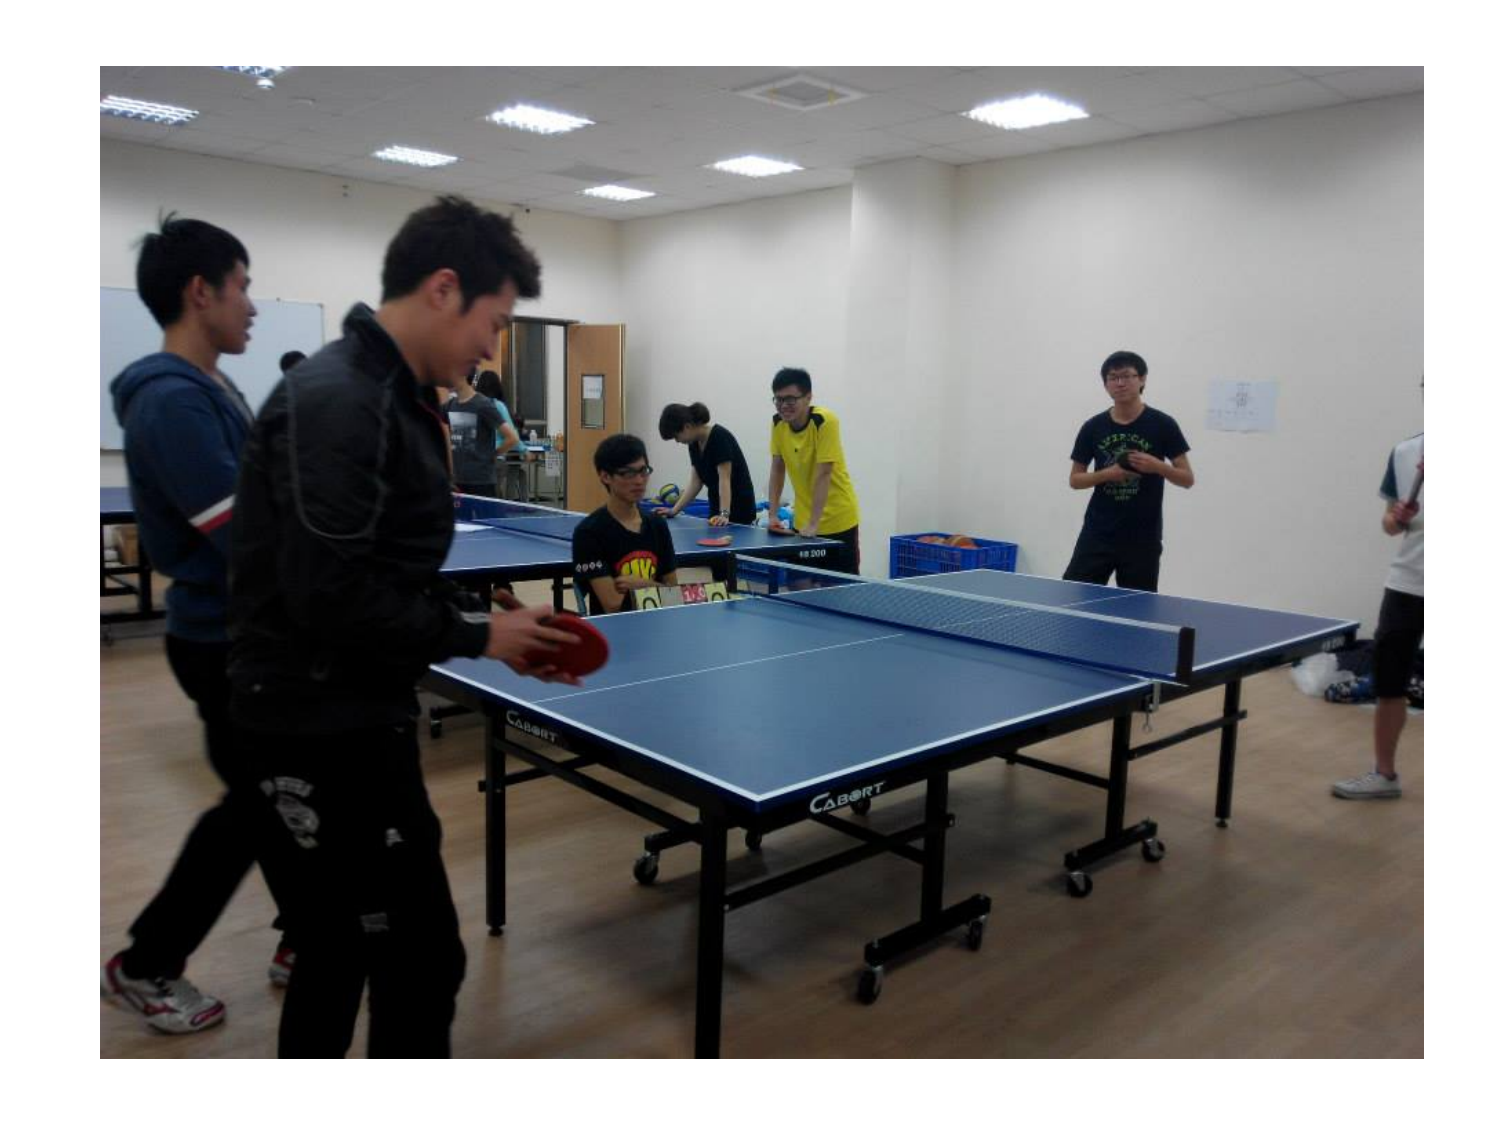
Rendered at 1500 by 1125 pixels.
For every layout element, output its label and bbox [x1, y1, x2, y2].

picture [100, 66, 1424, 1059]
title [75, 45, 1425, 233]
